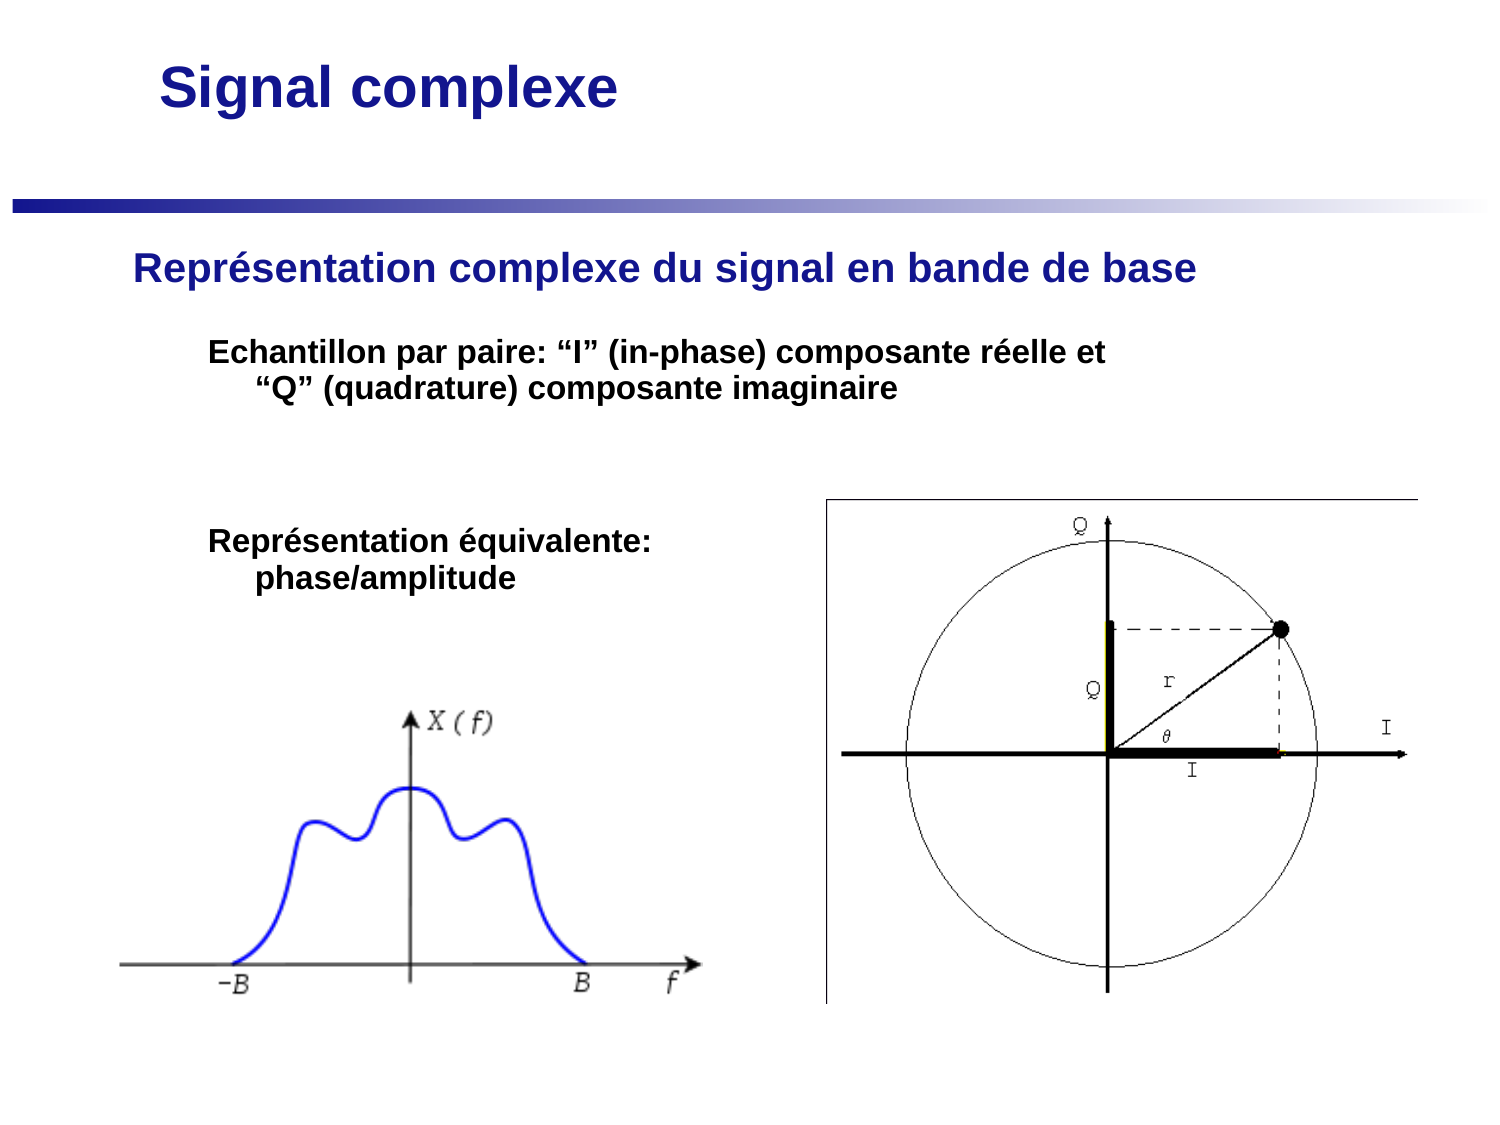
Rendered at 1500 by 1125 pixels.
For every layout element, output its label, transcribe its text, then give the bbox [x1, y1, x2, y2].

picture [826, 499, 1418, 1004]
title Signal complexe [159, 7, 1385, 168]
list Représentation complexe du signal en bande de base Echantillon par paire: “I” (in-phase) composante réelle et “Q” (quadrature) composante imaginaire Représentation équivalente: phase/amplitude [132, 244, 1329, 857]
picture [118, 705, 703, 1004]
